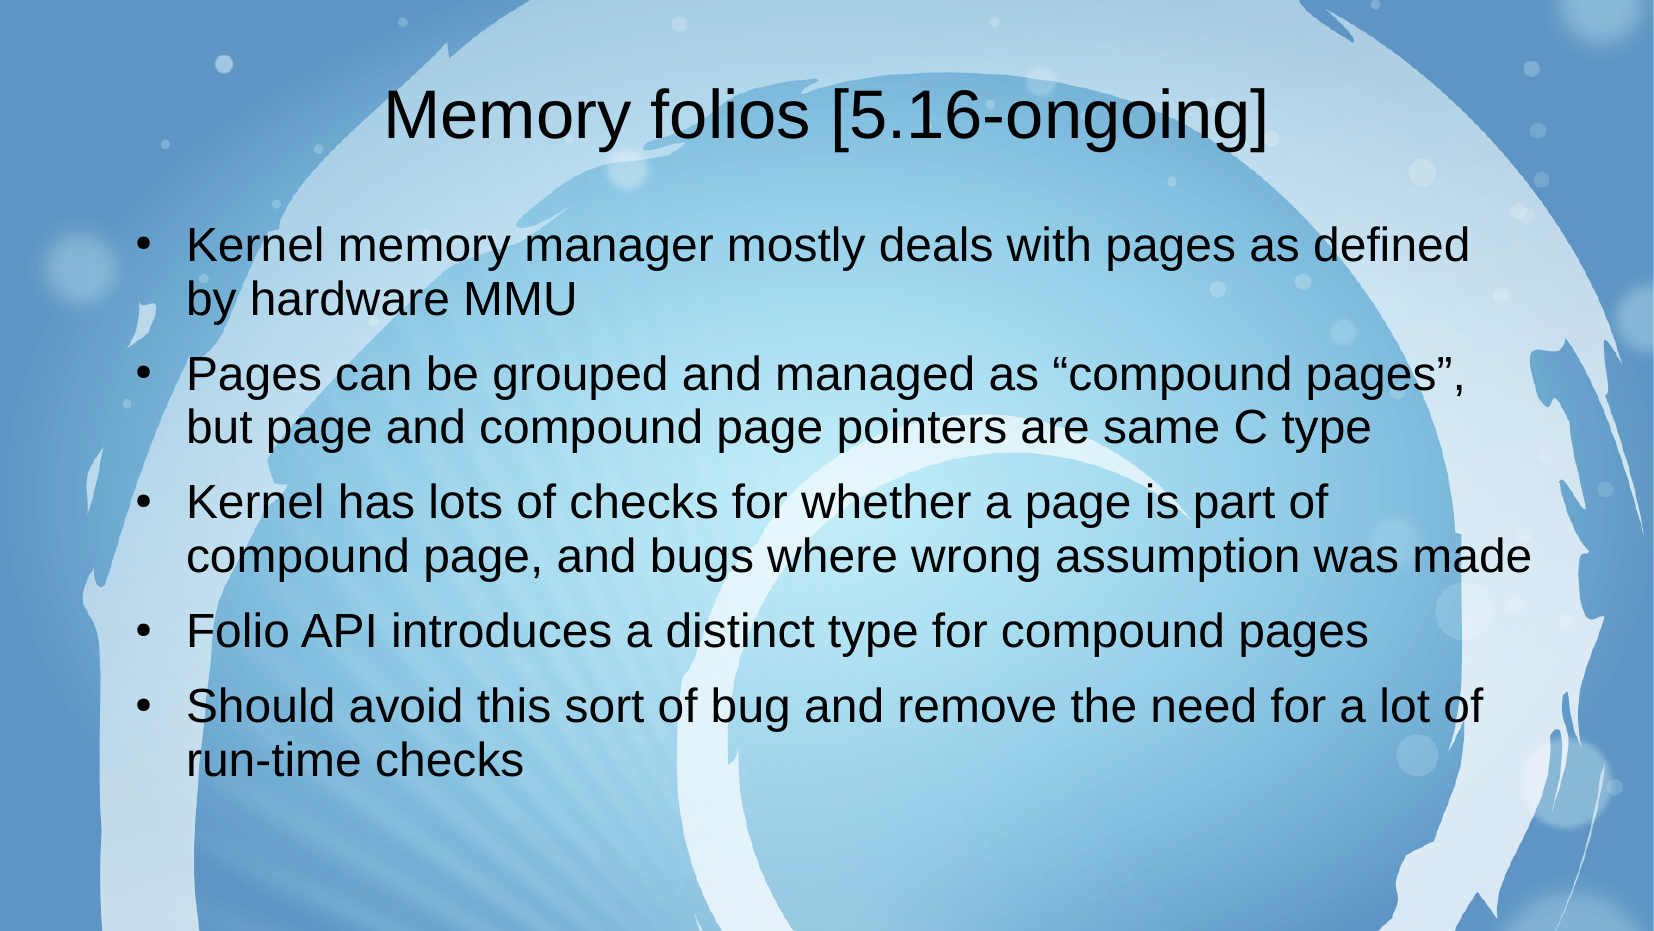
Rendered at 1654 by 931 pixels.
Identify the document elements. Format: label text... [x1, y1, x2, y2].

list Kernel memory manager mostly deals with pages as defined by hardware MMU Pages can be grouped and managed as “compound pages”, but page and compound page pointers are same C type Kernel has lots of checks for whether a page is part of compound page, and bugs where wrong assumption was made Folio API introduces a distinct type for compound pages Should avoid this sort of bug and remove the need for a lot of run-time checks [118, 217, 1536, 832]
picture [0, 0, 1654, 931]
title Memory folios [5.16-ongoing] [118, 37, 1536, 193]
